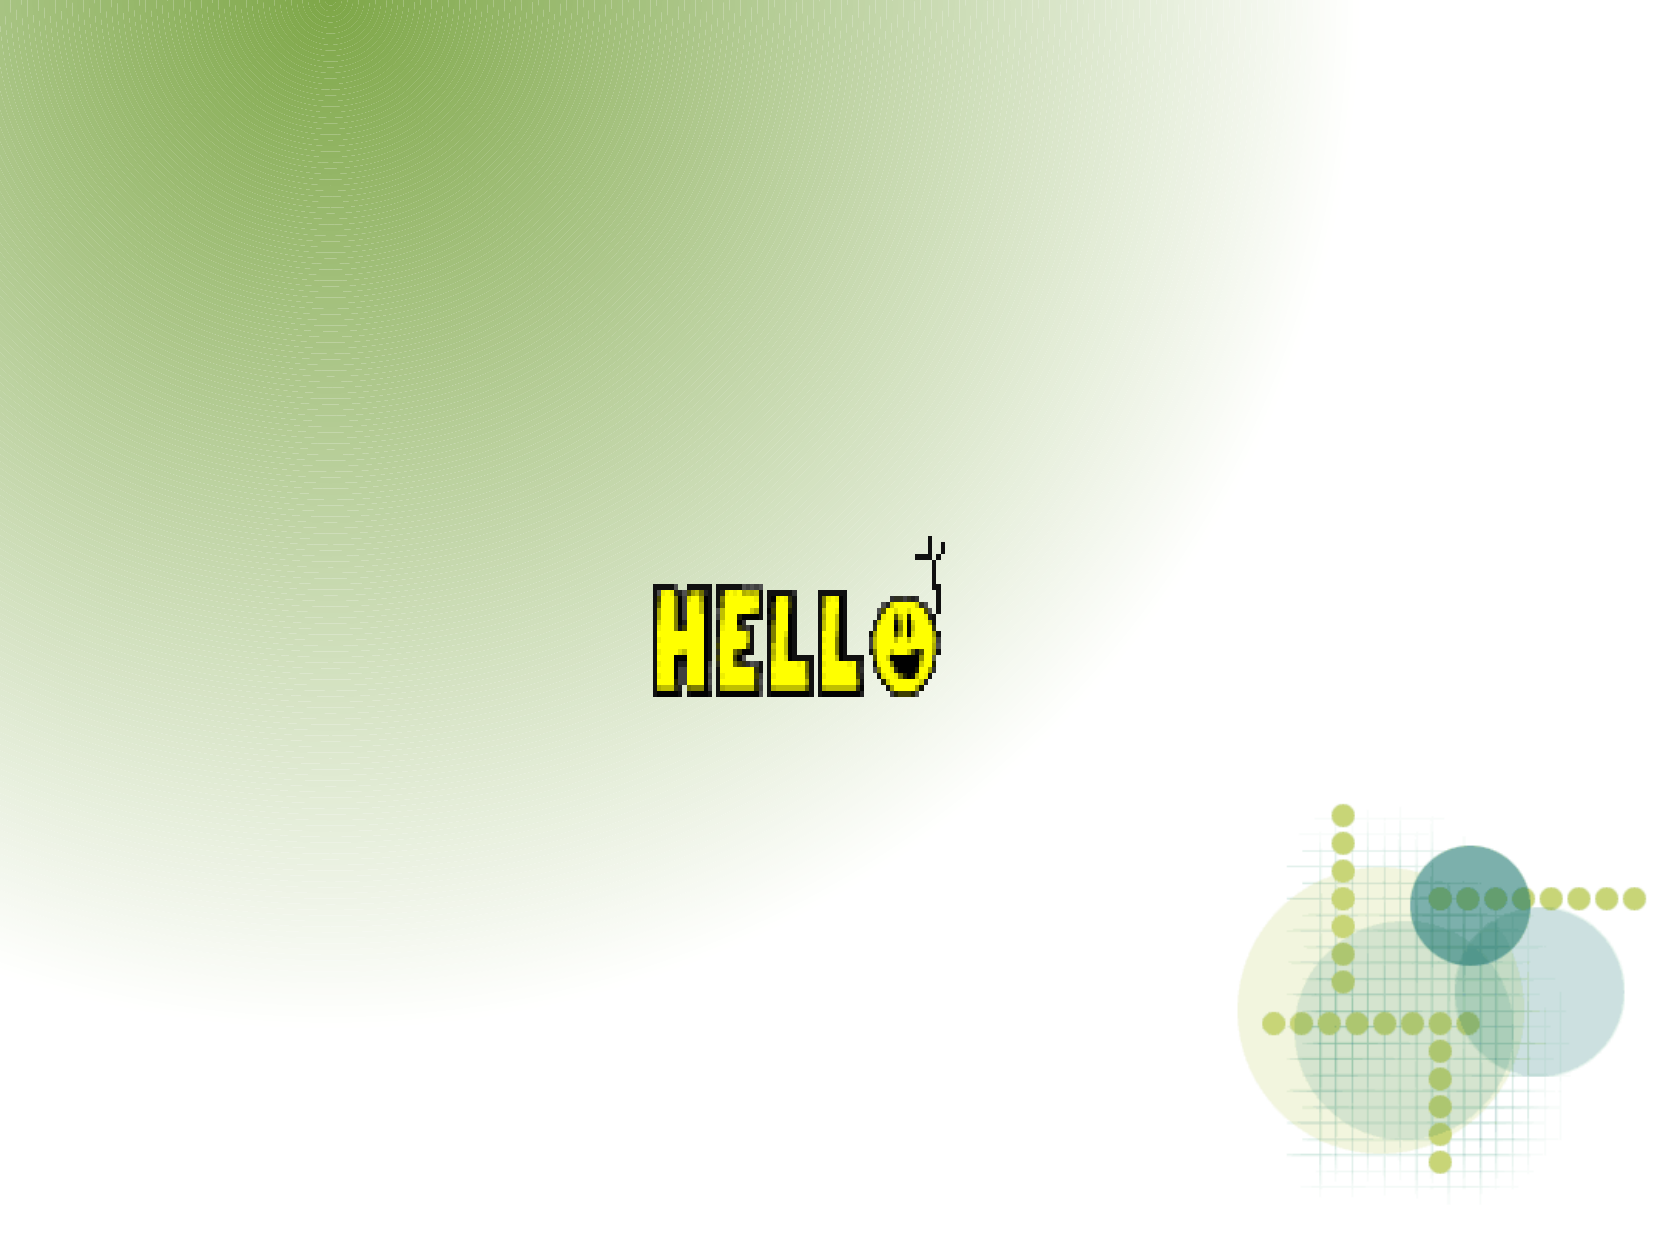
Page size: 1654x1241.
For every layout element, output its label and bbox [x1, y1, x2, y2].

picture [649, 531, 975, 709]
picture [1224, 792, 1654, 1211]
